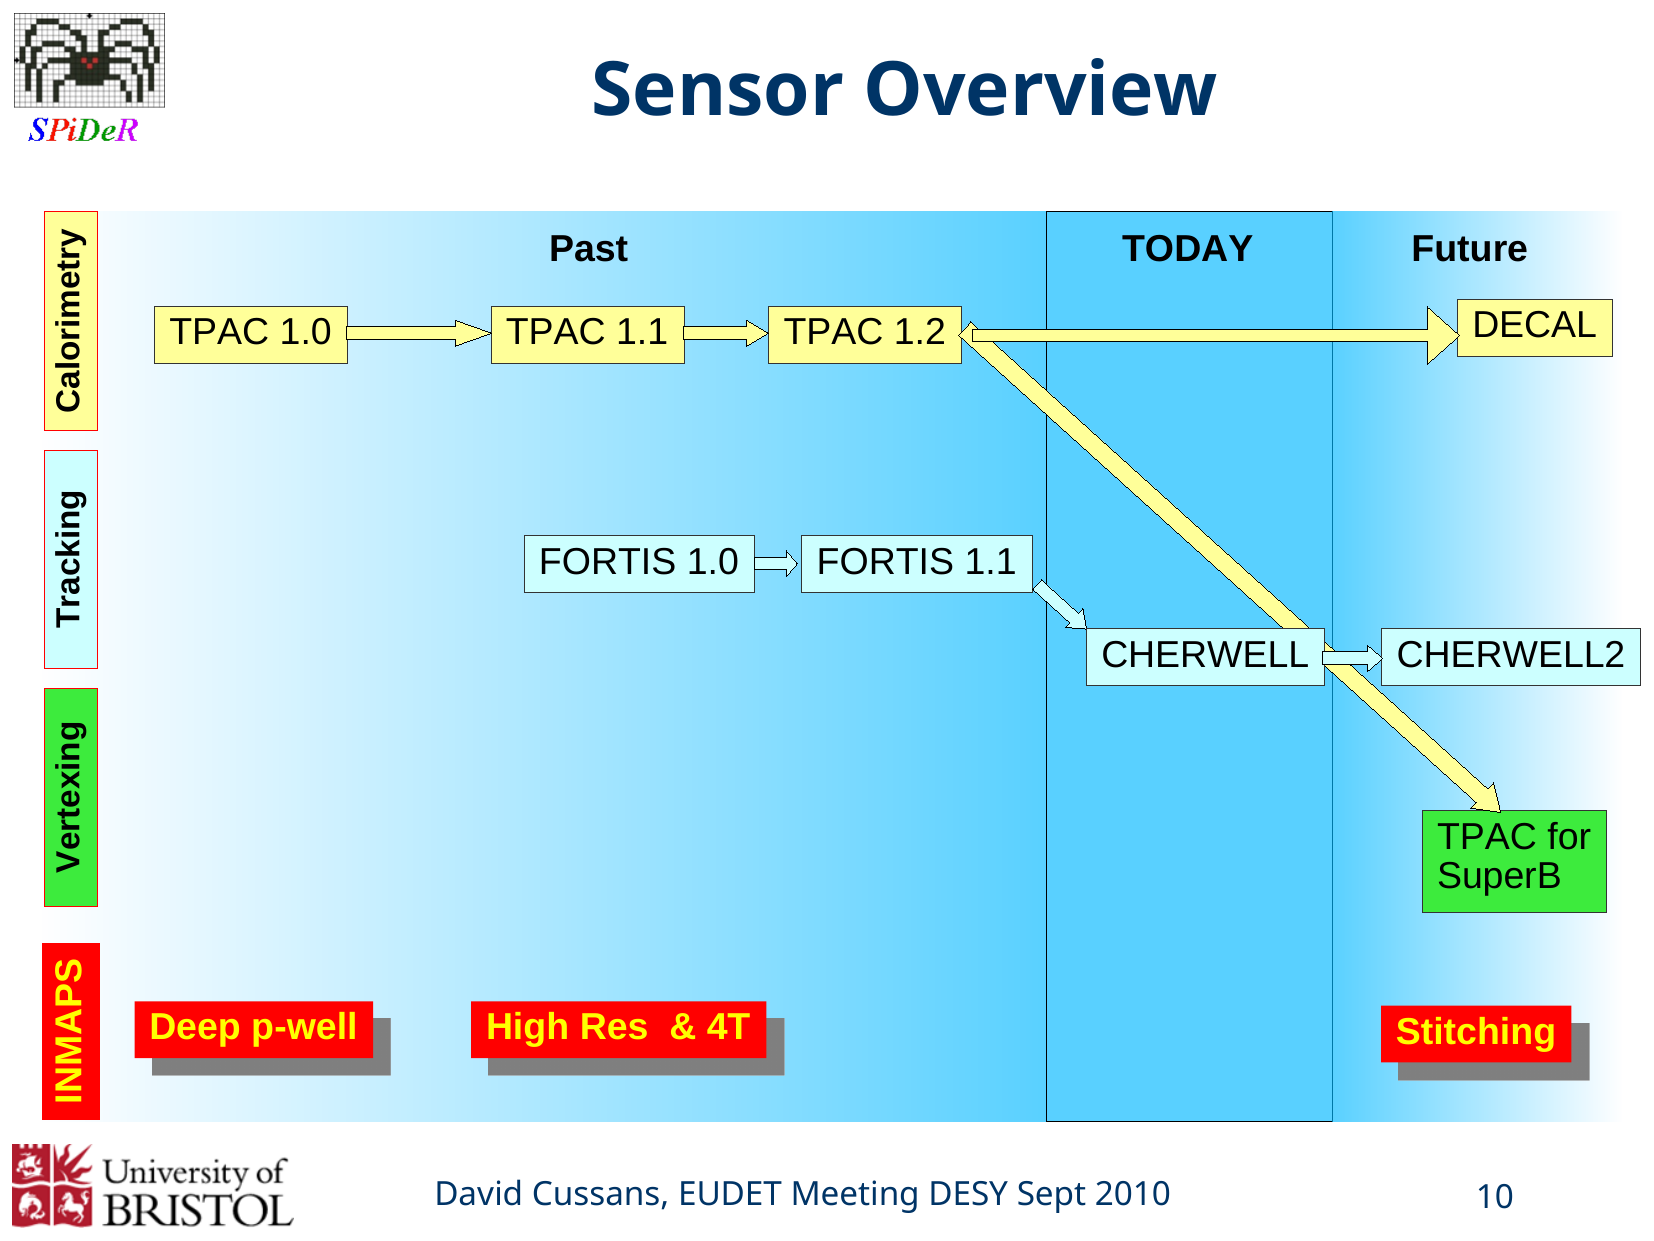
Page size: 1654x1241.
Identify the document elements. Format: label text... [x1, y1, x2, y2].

text_box CHERWELL [1086, 628, 1325, 686]
picture [12, 1144, 294, 1228]
text_box TPAC 1.1 [491, 306, 685, 364]
text_box TODAY [1107, 222, 1268, 280]
picture [14, 13, 165, 156]
text_box Vertexing [44, 688, 98, 907]
text_box FORTIS 1.0 [524, 535, 755, 593]
text_box TPAC 1.0 [154, 306, 348, 364]
text_box Future [1396, 222, 1544, 280]
title Sensor Overview [243, 15, 1568, 157]
text_box [39, 211, 1623, 1122]
text_box CHERWELL2 [1381, 628, 1641, 686]
text_box FORTIS 1.1 [801, 535, 1033, 593]
text_box TPAC for SuperB [1422, 810, 1607, 913]
text_box Deep p-well [134, 1001, 374, 1059]
text_box INMAPS [42, 943, 100, 1120]
text_box High Res & 4T [471, 1001, 767, 1059]
text_box DECAL [1457, 299, 1613, 357]
text_box Tracking [44, 450, 98, 669]
text_box TPAC 1.2 [768, 306, 962, 364]
text_box Stitching [1381, 1005, 1572, 1063]
text_box Calorimetry [44, 211, 98, 431]
text_box Past [534, 222, 644, 280]
